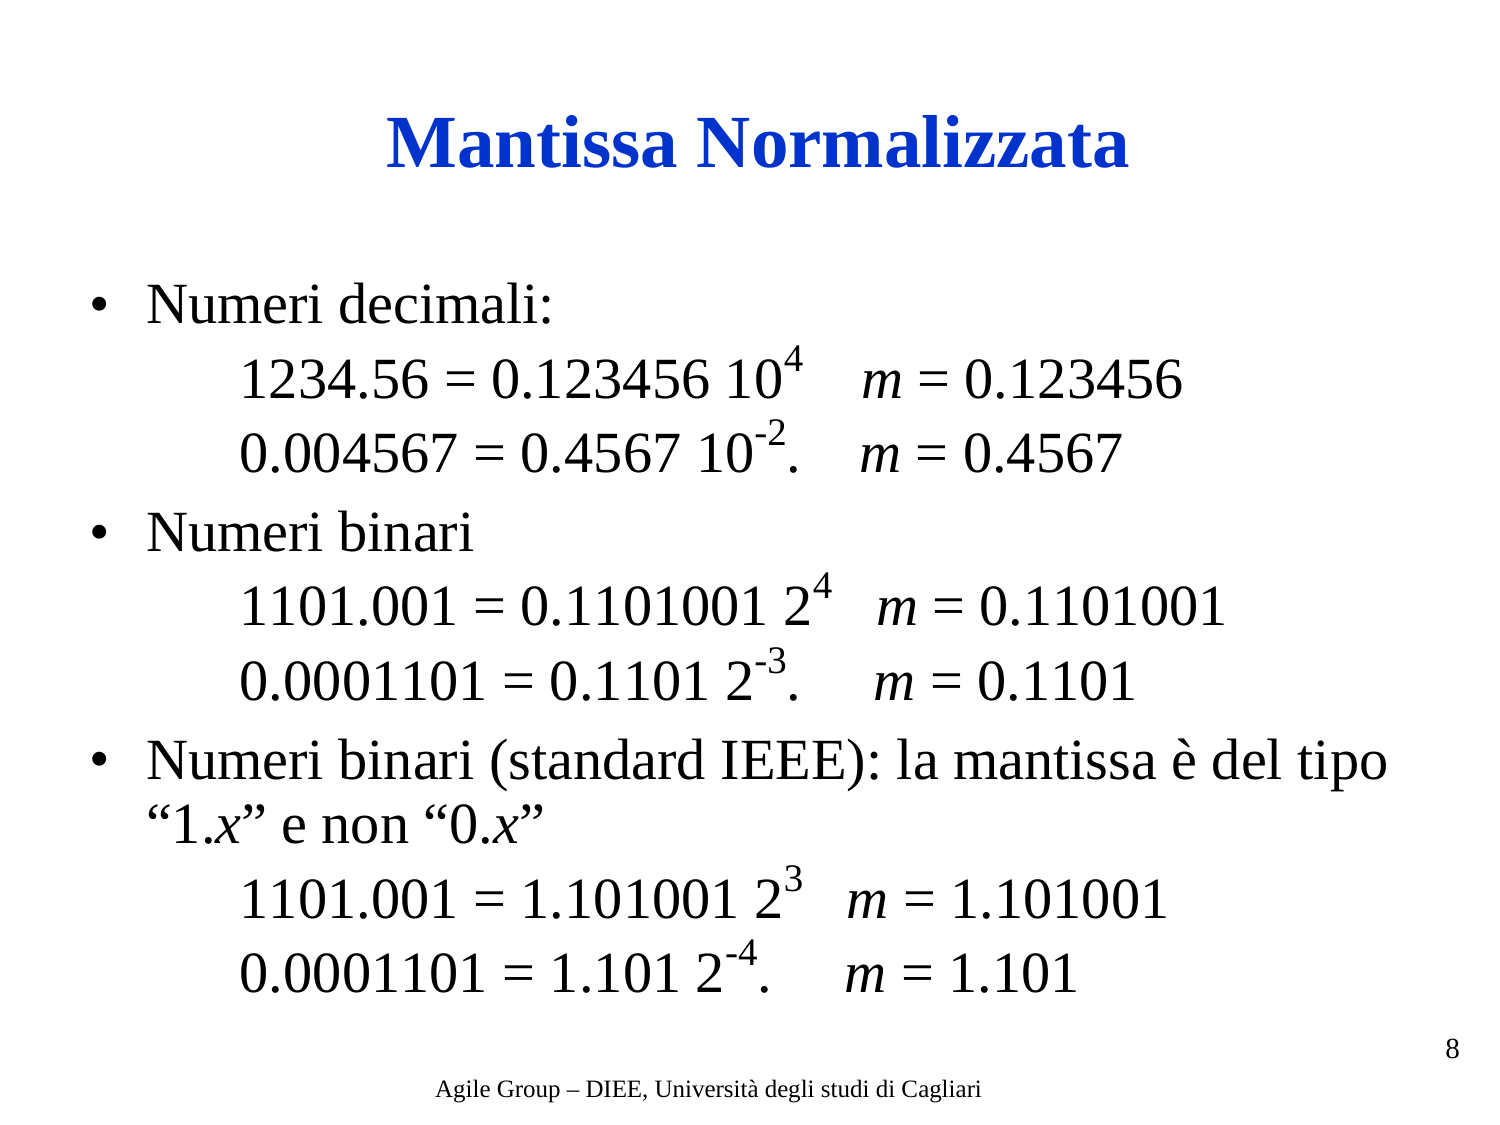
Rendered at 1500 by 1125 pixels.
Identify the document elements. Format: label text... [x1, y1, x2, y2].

title Mantissa Normalizzata [120, 61, 1396, 224]
list Numeri decimali: 1234.56 = 0.123456 104 m = 0.123456 0.004567 = 0.4567 10-2. m = 0.4567 Numeri binari 1101.001 = 0.1101001 24 m = 0.1101001 0.0001101 = 0.1101 2-3. m = 0.1101 Numeri binari (standard IEEE): la mantissa è del tipo “1.x” e non “0.x” 1101.001 = 1.101001 23 m = 1.101001 0.0001101 = 1.101 2-4. m = 1.101 [75, 264, 1445, 1092]
